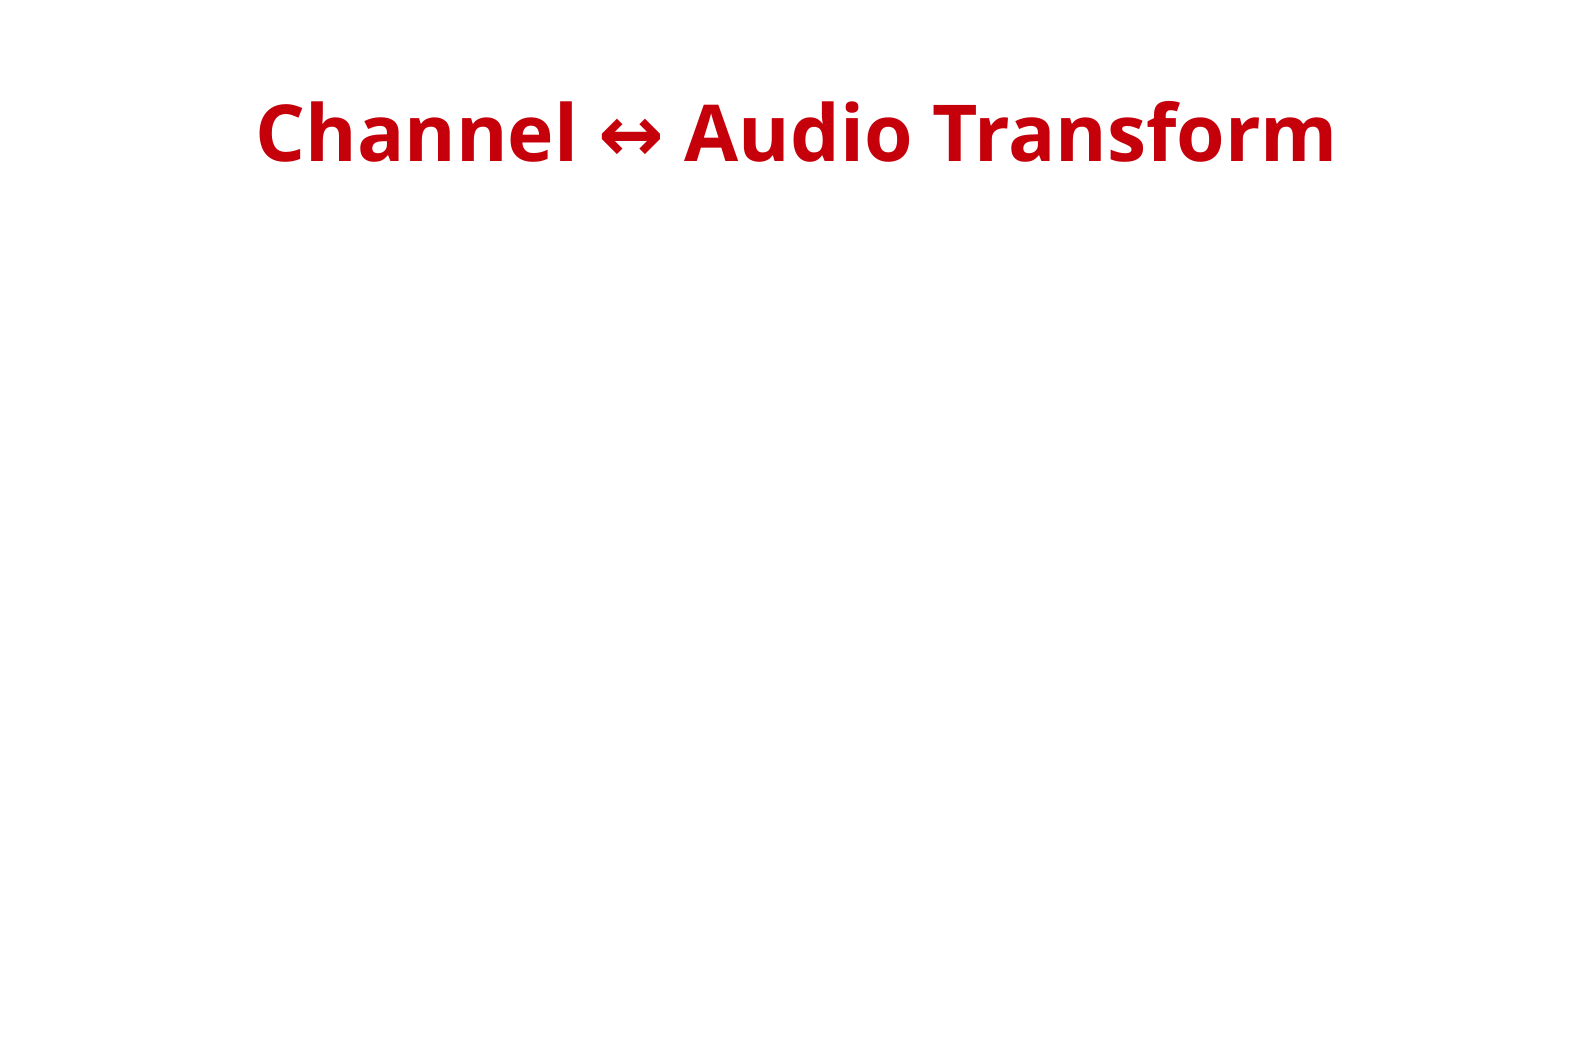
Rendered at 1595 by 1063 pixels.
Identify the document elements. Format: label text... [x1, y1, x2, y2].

title Channel ↔ Audio Transform [79, 42, 1515, 220]
